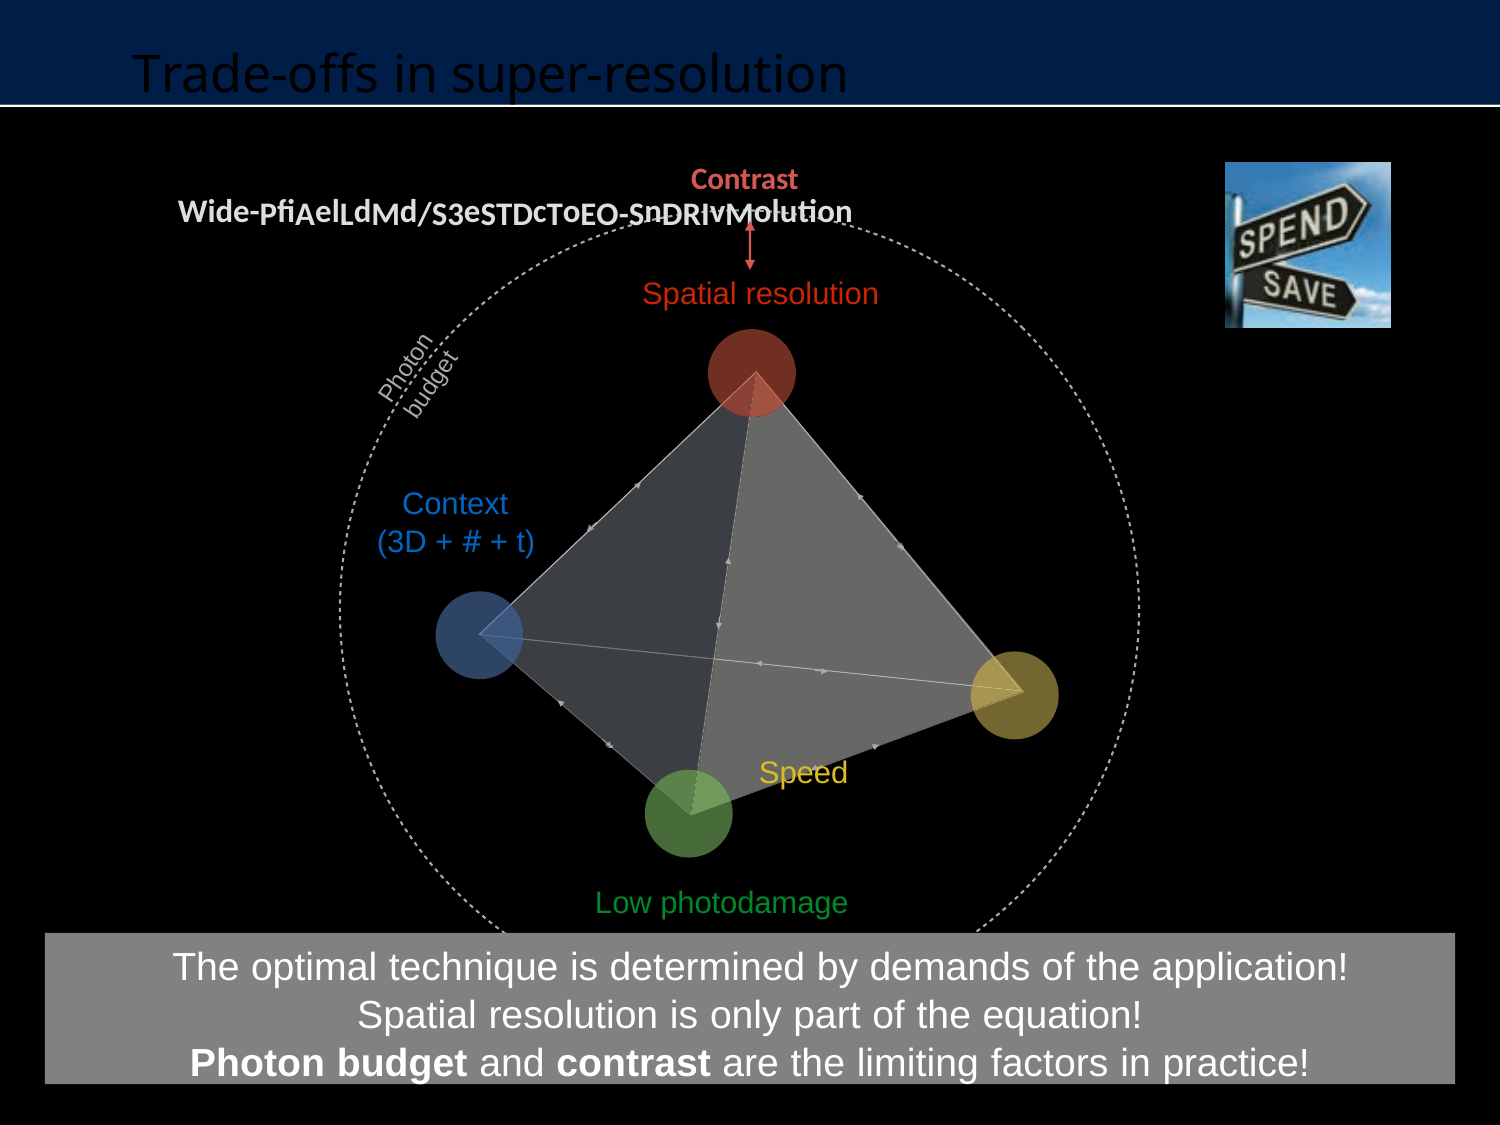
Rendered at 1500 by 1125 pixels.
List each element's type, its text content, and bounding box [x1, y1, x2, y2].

text_box Contrast Wide-PfiAelLdMd/S3eSTDcToEO-SnDRIvMolution Spatial resolution [176, 160, 884, 313]
picture [602, 739, 613, 748]
text_box Photon [374, 324, 443, 408]
text_box The optimal technique is determined by demands of the application! Spatial resolution is only part of the equation! Photon budget and contrast are the limiting factors in practice! [44, 932, 1456, 1084]
title Trade-offs in super-resolution microscopy [0, 38, 880, 166]
text_box [0, 0, 1500, 1125]
text_box [744, 220, 756, 270]
text_box Speed Low photodamage [593, 750, 1062, 922]
text_box budget [400, 342, 467, 424]
picture [587, 522, 598, 532]
picture [1225, 162, 1391, 328]
picture [894, 539, 904, 550]
text_box Context (3D + # + t) [375, 482, 537, 557]
